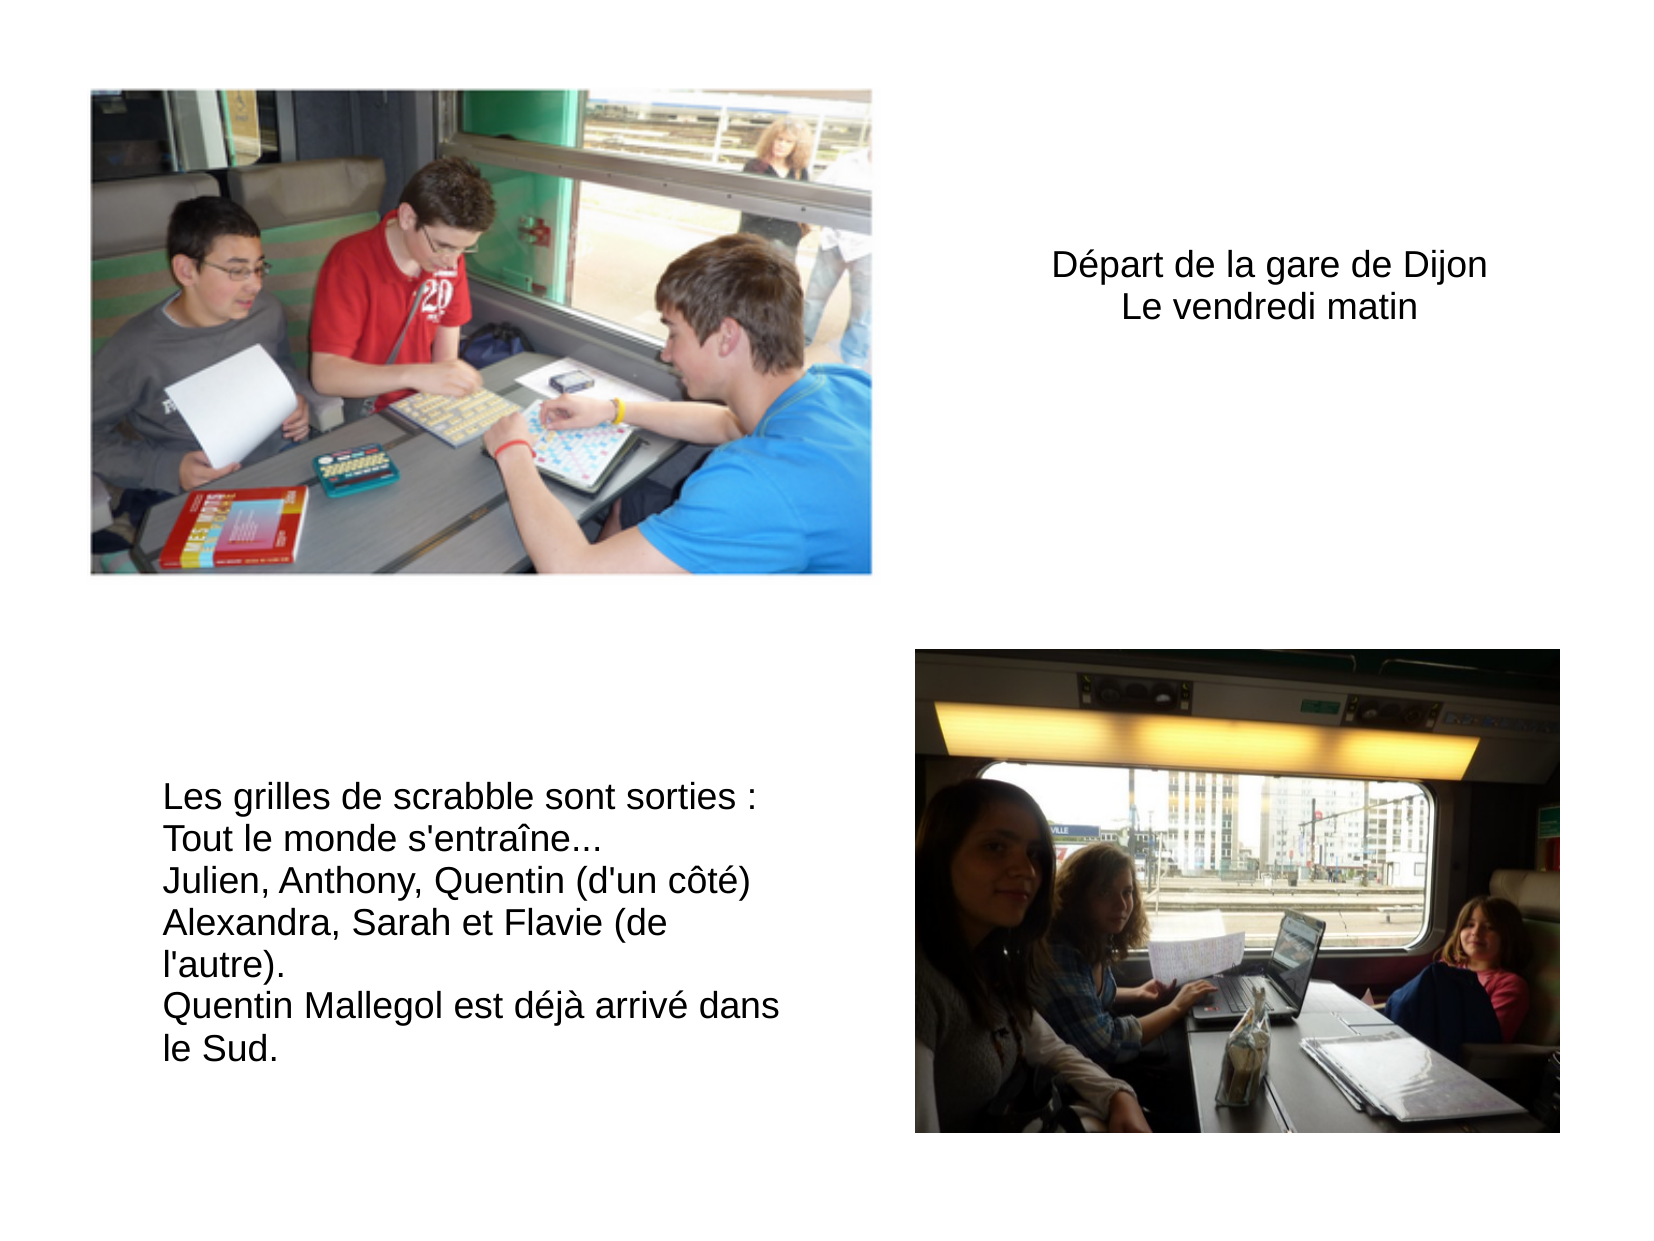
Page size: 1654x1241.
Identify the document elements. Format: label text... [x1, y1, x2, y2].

text_box Départ de la gare de Dijon Le vendredi matin [1003, 236, 1536, 336]
text_box Les grilles de scrabble sont sorties : Tout le monde s'entraîne... Julien, Anthony, Quentin (d'un côté) Alexandra, Sarah et Flavie (de l'autre). Quentin Mallegol est déjà arrivé dans le Sud. [147, 767, 798, 1077]
picture [87, 87, 1560, 1133]
